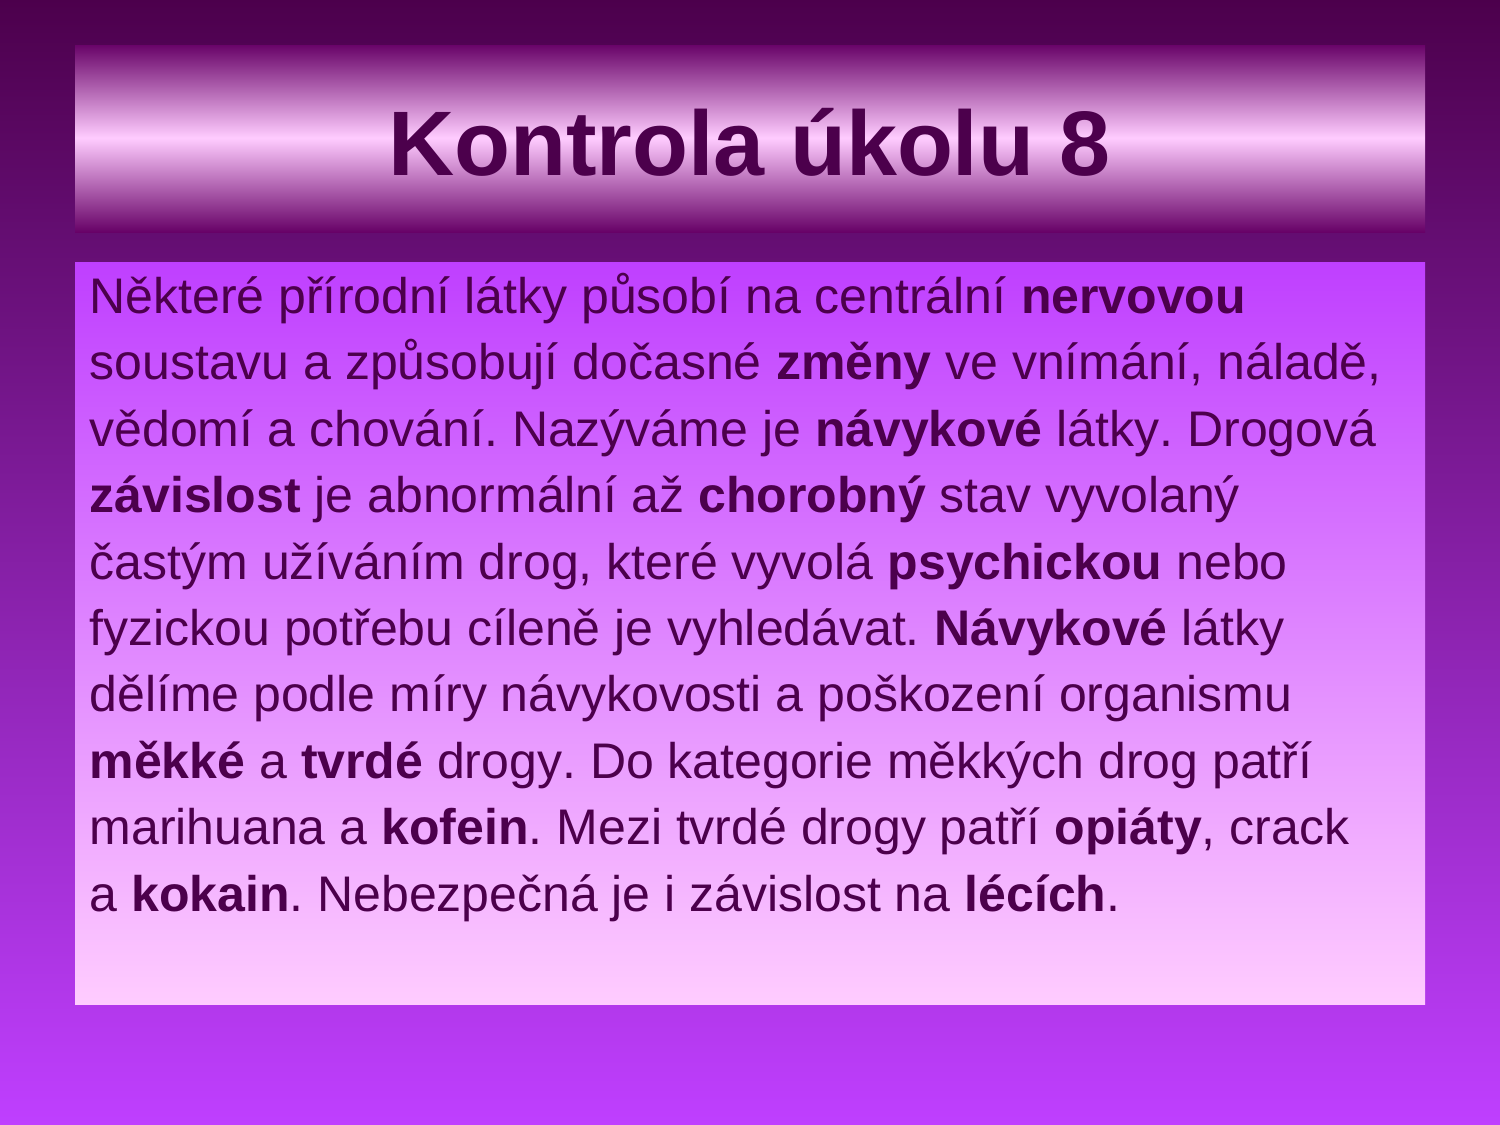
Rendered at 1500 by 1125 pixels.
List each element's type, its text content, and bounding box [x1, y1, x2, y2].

title Kontrola úkolu 8 [75, 45, 1426, 233]
list Některé přírodní látky působí na centrální nervovou soustavu a způsobují dočasné změny ve vnímání, náladě, vědomí a chování. Nazýváme je návykové látky. Drogová závislost je abnormální až chorobný stav vyvolaný častým užíváním drog, které vyvolá psychickou nebo fyzickou potřebu cíleně je vyhledávat. Návykové látky dělíme podle míry návykovosti a poškození organismu měkké a tvrdé drogy. Do kategorie měkkých drog patří marihuana a kofein. Mezi tvrdé drogy patří opiáty, crack a kokain. Nebezpečná je i závislost na lécích. [75, 262, 1426, 1006]
